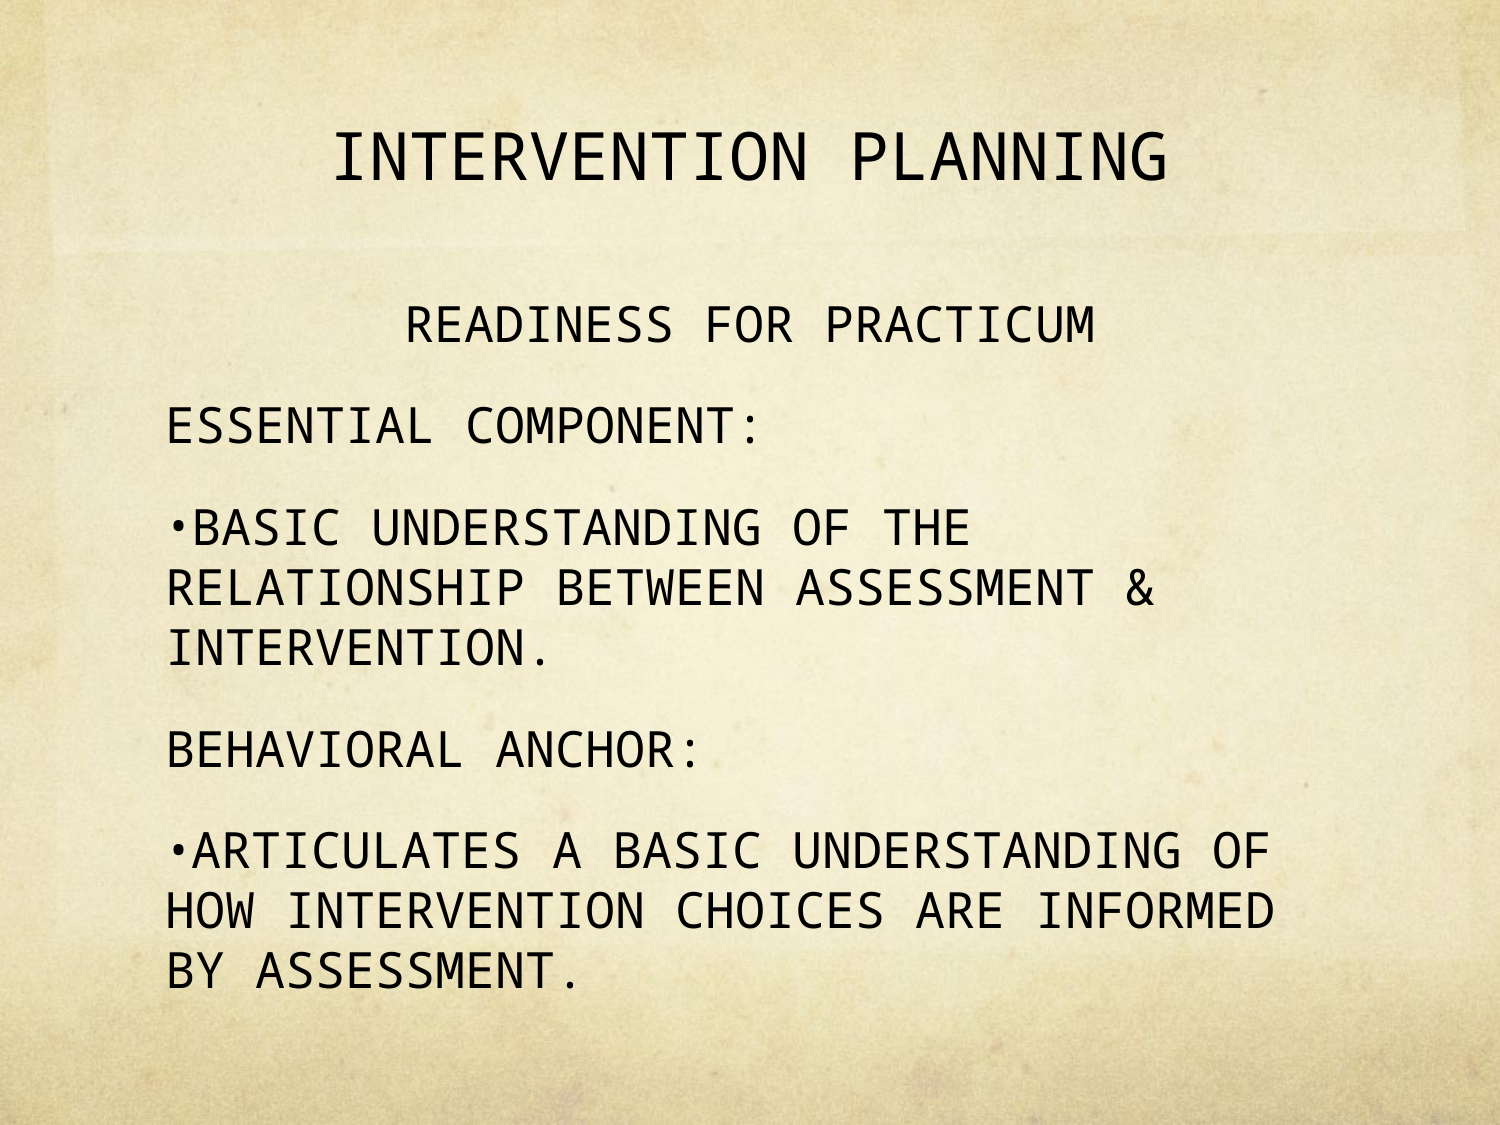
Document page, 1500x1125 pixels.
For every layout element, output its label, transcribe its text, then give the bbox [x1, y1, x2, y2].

title INTERVENTION PLANNING [150, 82, 1350, 226]
list READINESS FOR PRACTICUM ESSENTIAL COMPONENT: BASIC UNDERSTANDING OF THE RELATIONSHIP BETWEEN ASSESSMENT & INTERVENTION. BEHAVIORAL ANCHOR: ARTICULATES A BASIC UNDERSTANDING OF HOW INTERVENTION CHOICES ARE INFORMED BY ASSESSMENT. [150, 284, 1350, 1108]
picture [0, 0, 1500, 1125]
